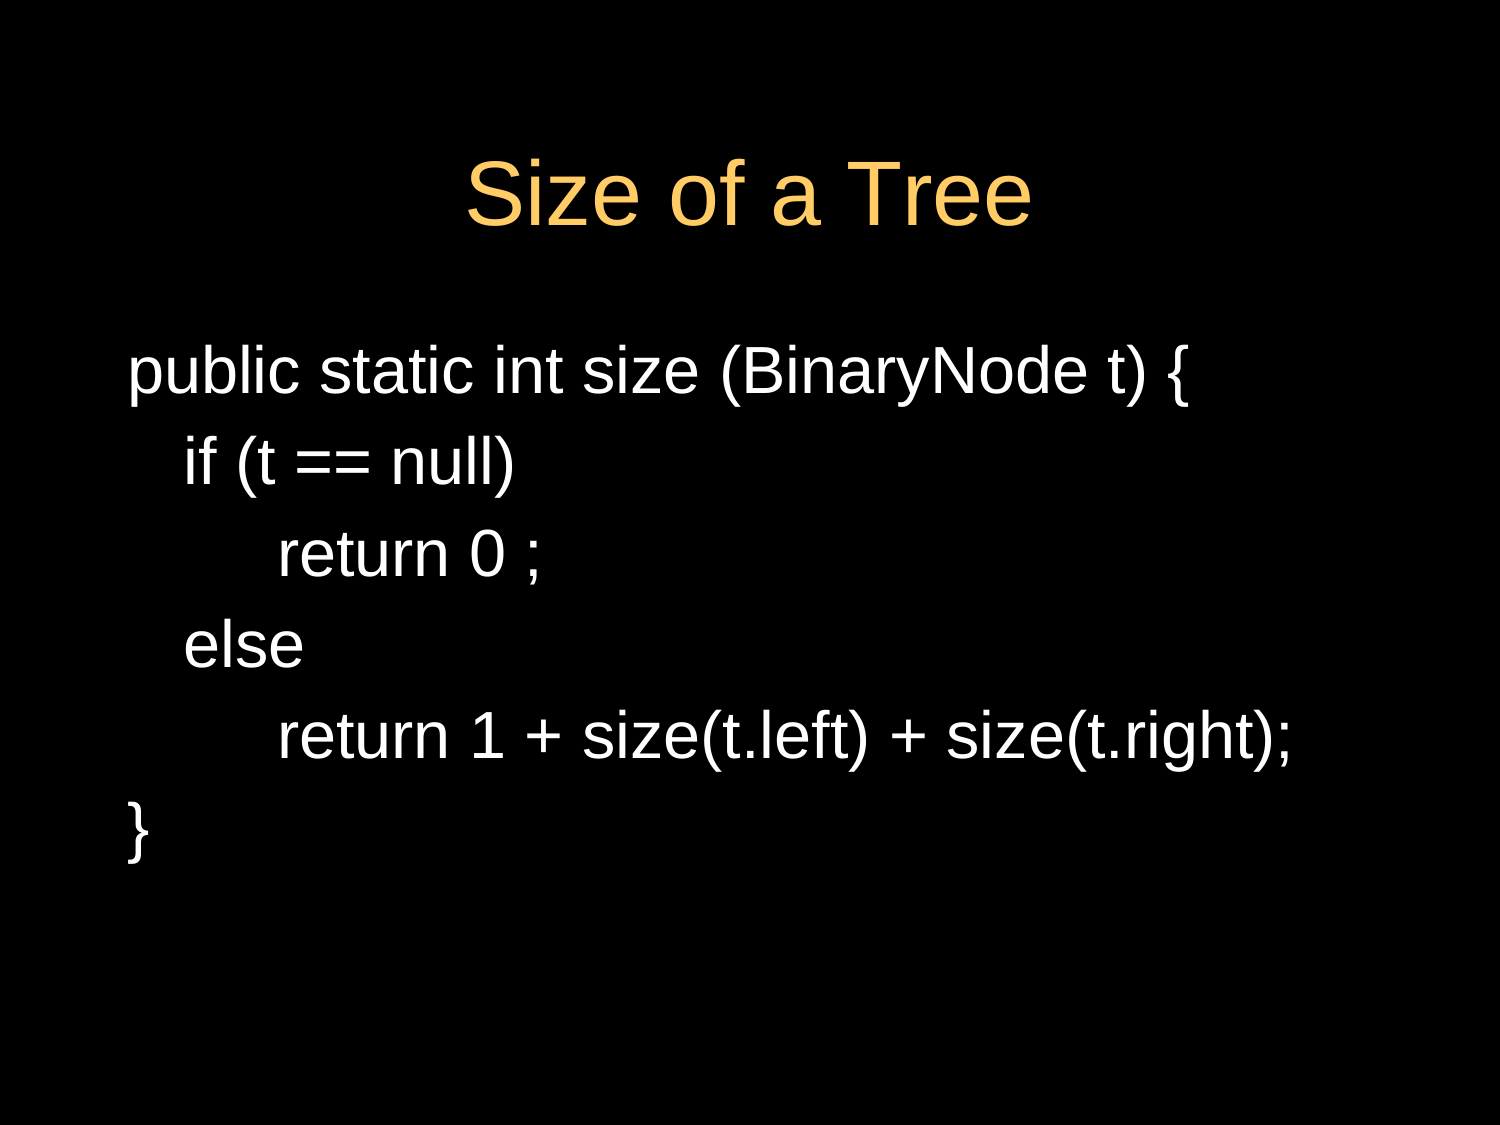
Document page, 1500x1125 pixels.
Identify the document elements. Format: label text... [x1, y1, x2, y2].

title Size of a Tree [112, 99, 1388, 288]
list public static int size (BinaryNode t) { if (t == null) return 0 ; else return 1 + size(t.left) + size(t.right); } [112, 324, 1388, 1001]
